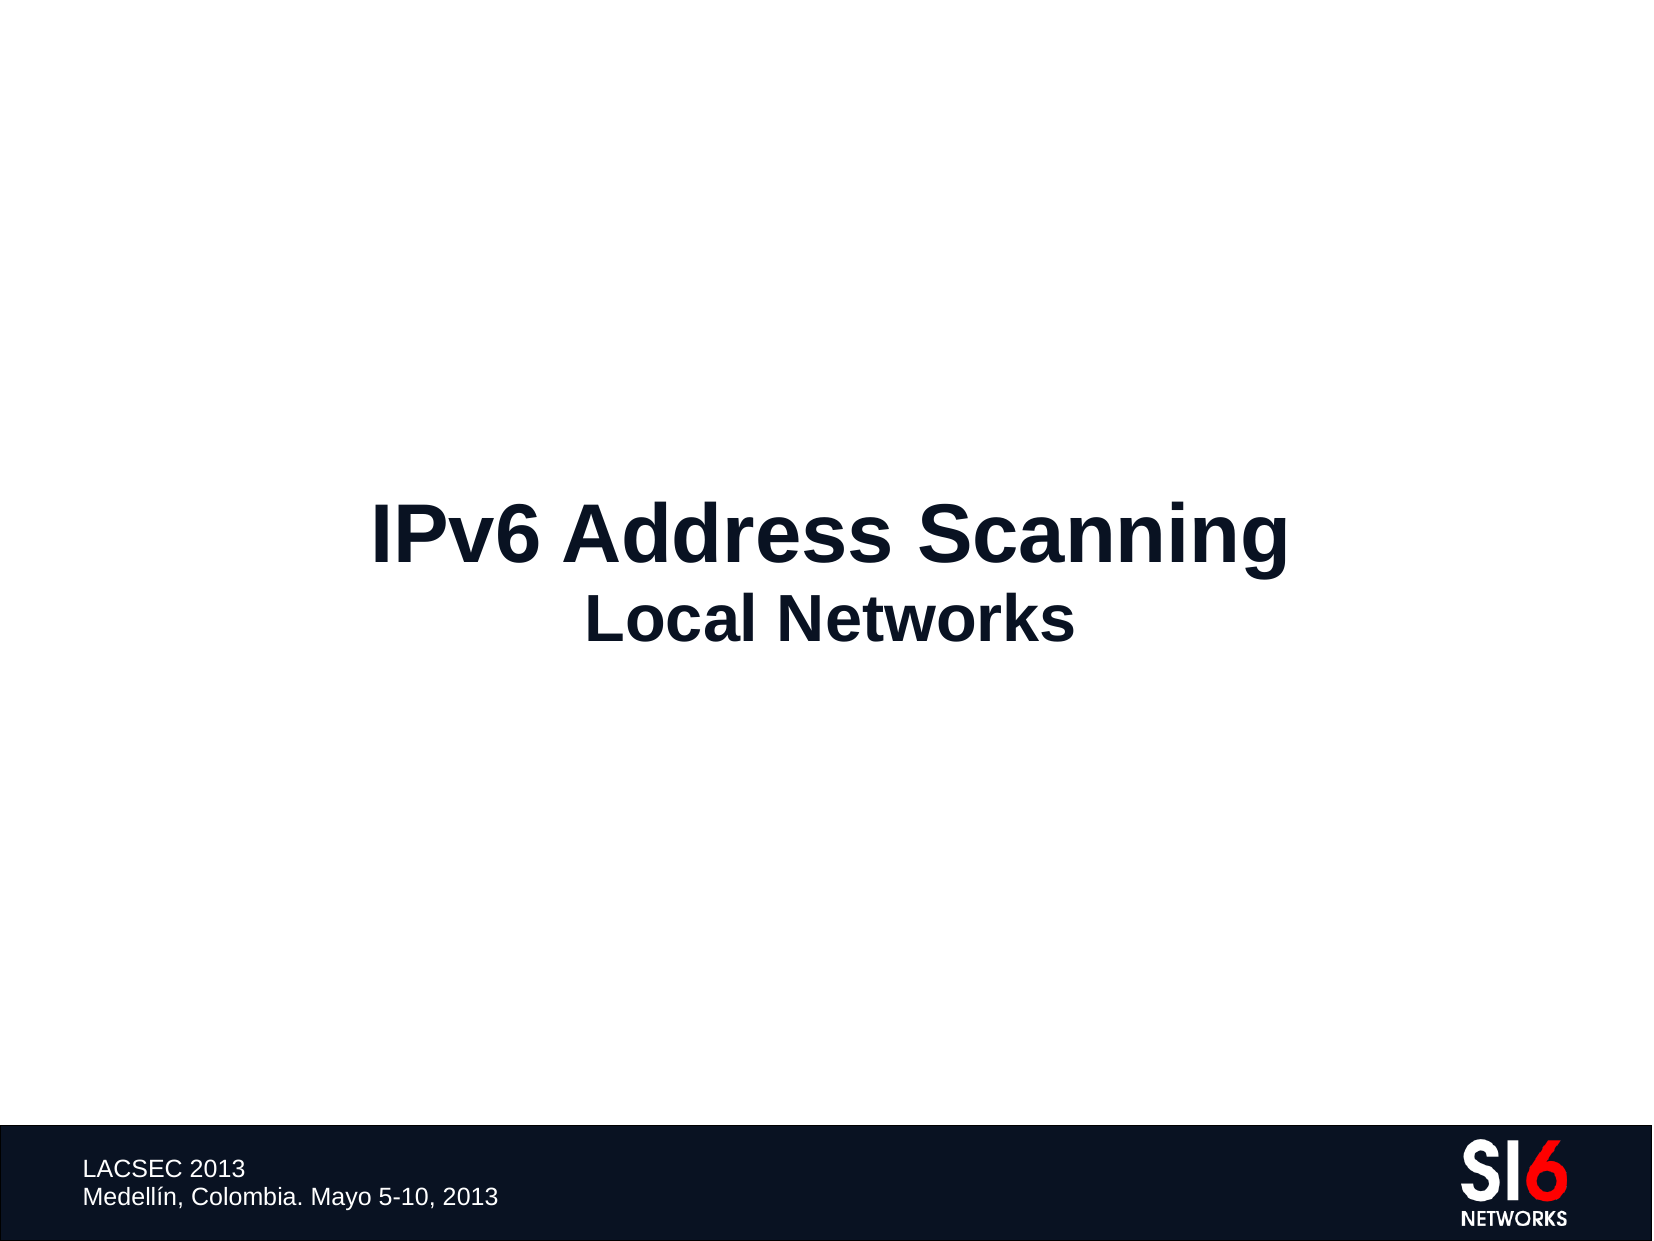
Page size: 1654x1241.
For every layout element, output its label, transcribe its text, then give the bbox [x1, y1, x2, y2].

picture [1461, 1139, 1567, 1226]
title IPv6 Address Scanning Local Networks [86, 467, 1576, 676]
